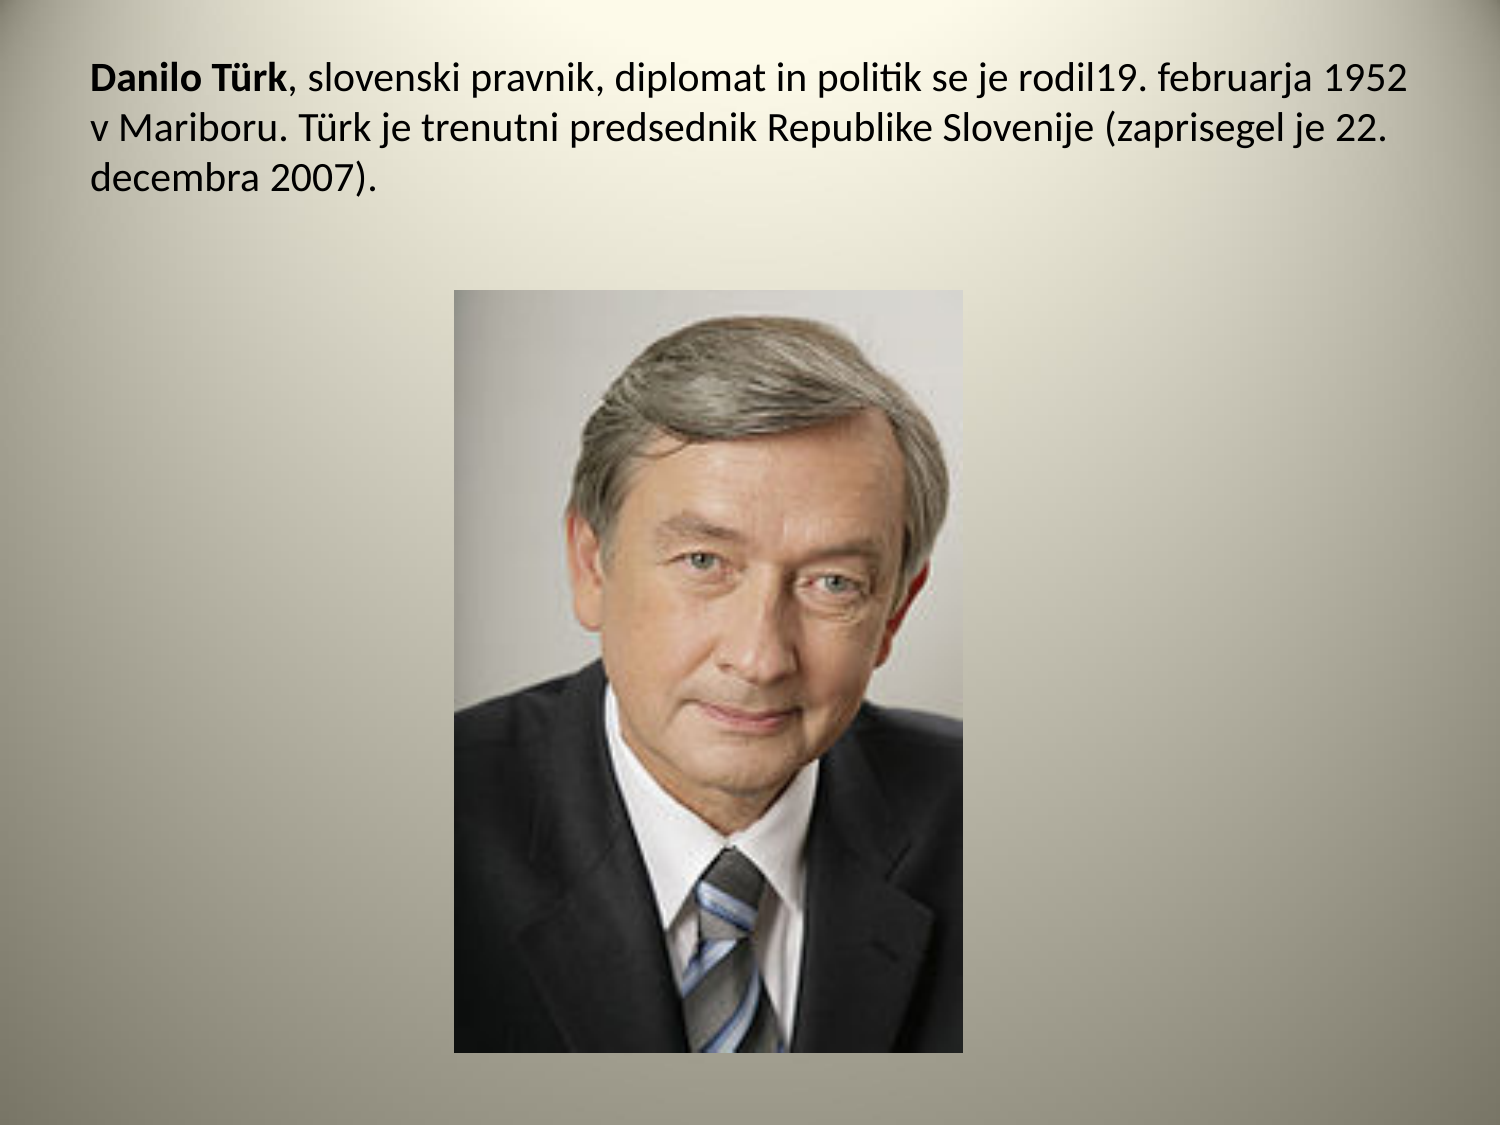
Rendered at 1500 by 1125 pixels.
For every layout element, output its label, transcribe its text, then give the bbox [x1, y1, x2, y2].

list Danilo Türk, slovenski pravnik, diplomat in politik se je rodil19. februarja 1952 v Mariboru. Türk je trenutni predsednik Republike Slovenije (zaprisegel je 22. decembra 2007). [75, 42, 1425, 1005]
picture [0, 0, 1500, 1125]
